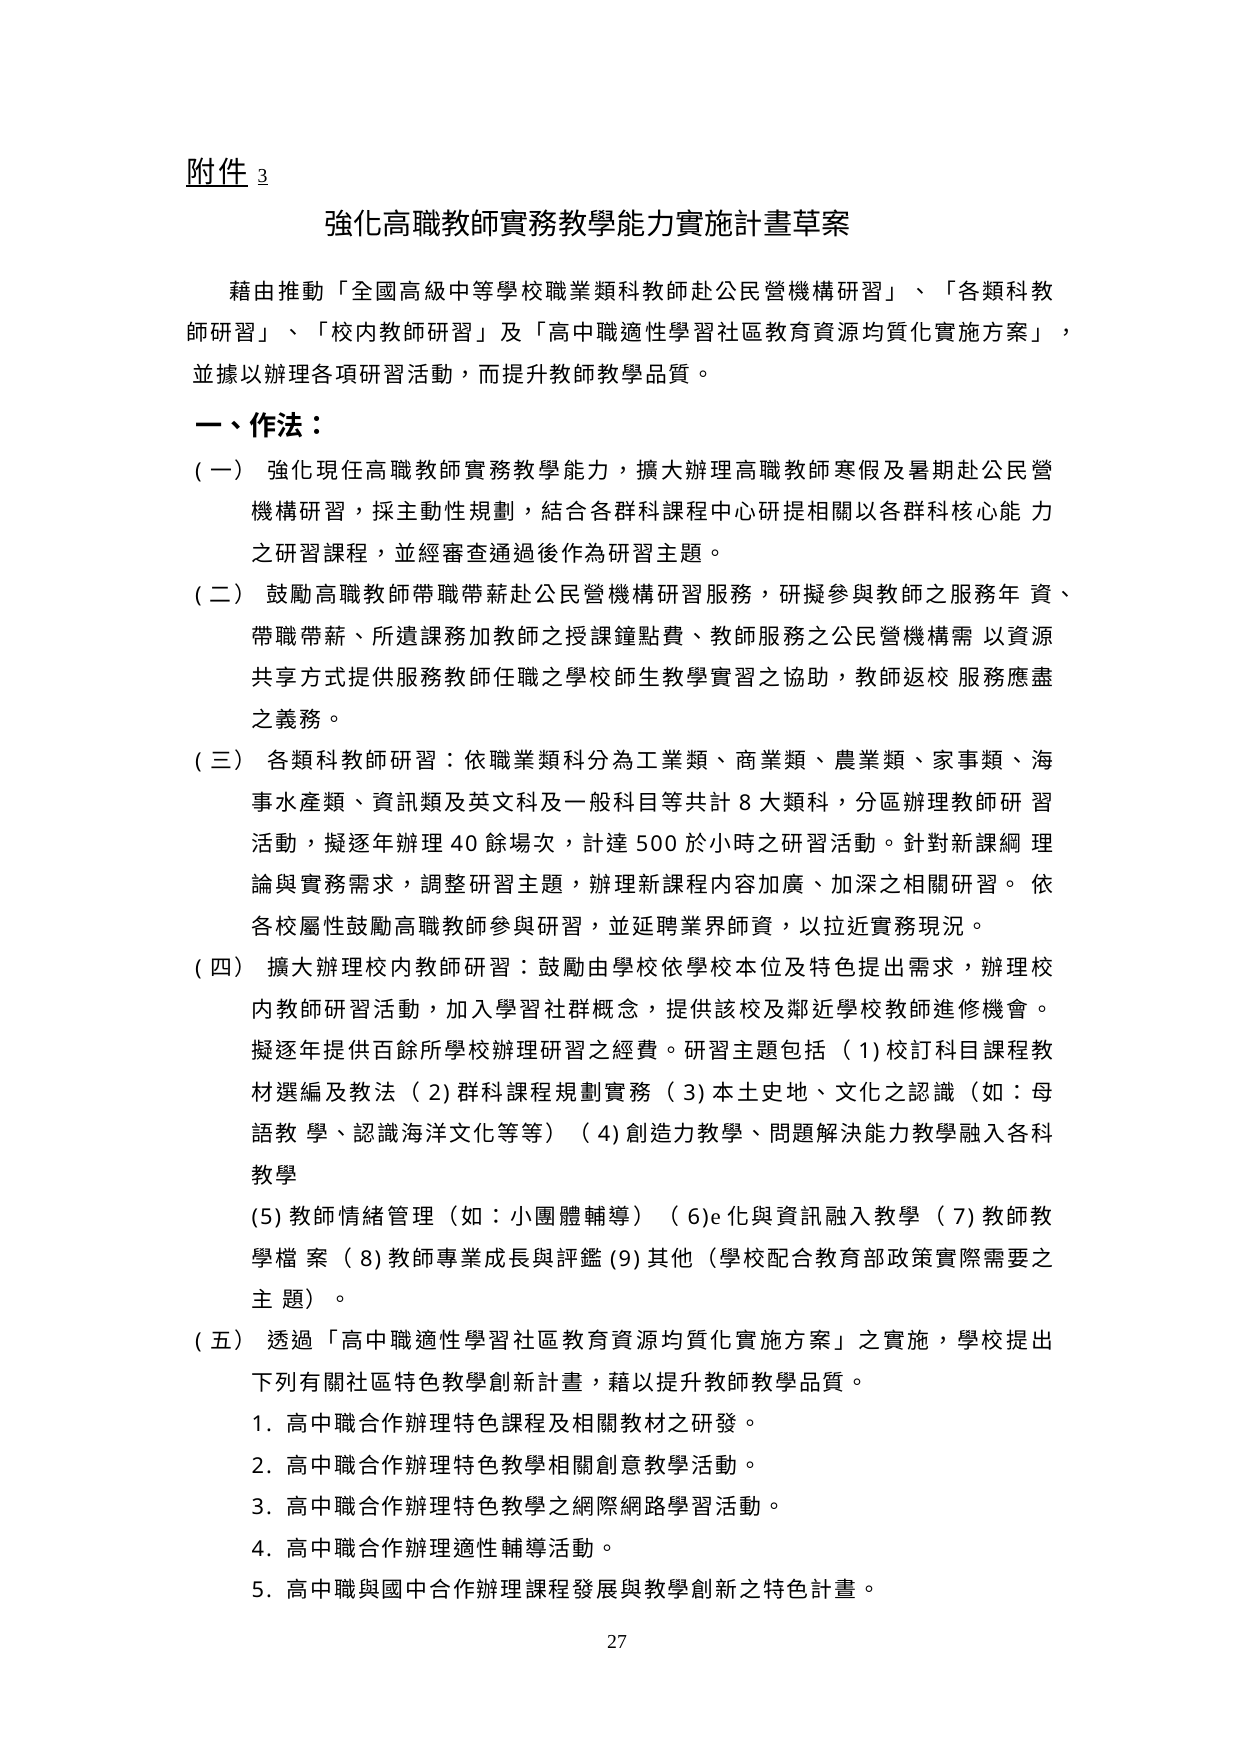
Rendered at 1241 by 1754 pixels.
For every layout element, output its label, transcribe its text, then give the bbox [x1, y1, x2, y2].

text_box 附件3 [186, 153, 1055, 189]
text_box 強化高職教師實務教學能力實施計晝草案 藉由推動「全國高級中等學校職業類科教師赴公民營機構研習」、「各類科教 師研習」、「校内教師研習」及「高中職適性學習社區教育資源均質化實施方案」， 並據以辦理各項研習活動，而提升教師教學品質。 一、作法： (一） 強化現任高職教師實務教學能力，擴大辦理高職教師寒假及暑期赴公民營 機構研習，採主動性規劃，結合各群科課程中心研提相關以各群科核心能 力之研習課程，並經審查通過後作為研習主題。 (二） 鼓勵高職教師帶職帶薪赴公民營機構研習服務，研擬參與教師之服務年 資、帶職帶薪、所遺課務加教師之授課鐘點費、教師服務之公民營機構需 以資源共享方式提供服務教師任職之學校師生教學實習之協助，教師返校 服務應盡之義務。 (三） 各類科教師研習：依職業類科分為工業類、商業類、農業類、家事類、海 事水產類、資訊類及英文科及一般科目等共計8大類科，分區辦理教師研 習活動，擬逐年辦理40餘場次，計達500於小時之研習活動。針對新課綱 理論與實務需求，調整研習主題，辦理新課程内容加廣、加深之相關研習。 依各校屬性鼓勵高職教師參與研習，並延聘業界師資，以拉近實務現況。 (四） 擴大辦理校内教師研習：鼓勵由學校依學校本位及特色提出需求，辦理校 内教師研習活動，加入學習社群概念，提供該校及鄰近學校教師進修機會。 擬逐年提供百餘所學校辦理研習之經費。研習主題包括（1)校訂科目課程教 材選編及教法（2)群科課程規劃實務（3)本土史地、文化之認識（如：母語教 學、認識海洋文化等等）（4)創造力教學、問題解決能力教學融入各科教學 (5)教師情緒管理（如：小團體輔導）（6)e化與資訊融入教學（7)教師教學檔 案（8)教師專業成長與評鑑(9)其他（學校配合教育部政策實際需要之主 題）。 (五） 透過「高中職適性學習社區教育資源均質化實施方案」之實施，學校提出 下列有關社區特色教學創新計晝，藉以提升教師教學品質。 1. 高中職合作辦理特色課程及相關教材之研發。 2. 高中職合作辦理特色教學相關創意教學活動。 3. 高中職合作辦理特色教學之網際網路學習活動。 4. 高中職合作辦理適性輔導活動。 5. 高中職與國中合作辦理課程發展與教學創新之特色計晝。 [186, 206, 1055, 1570]
text_box 27 [607, 1629, 633, 1649]
